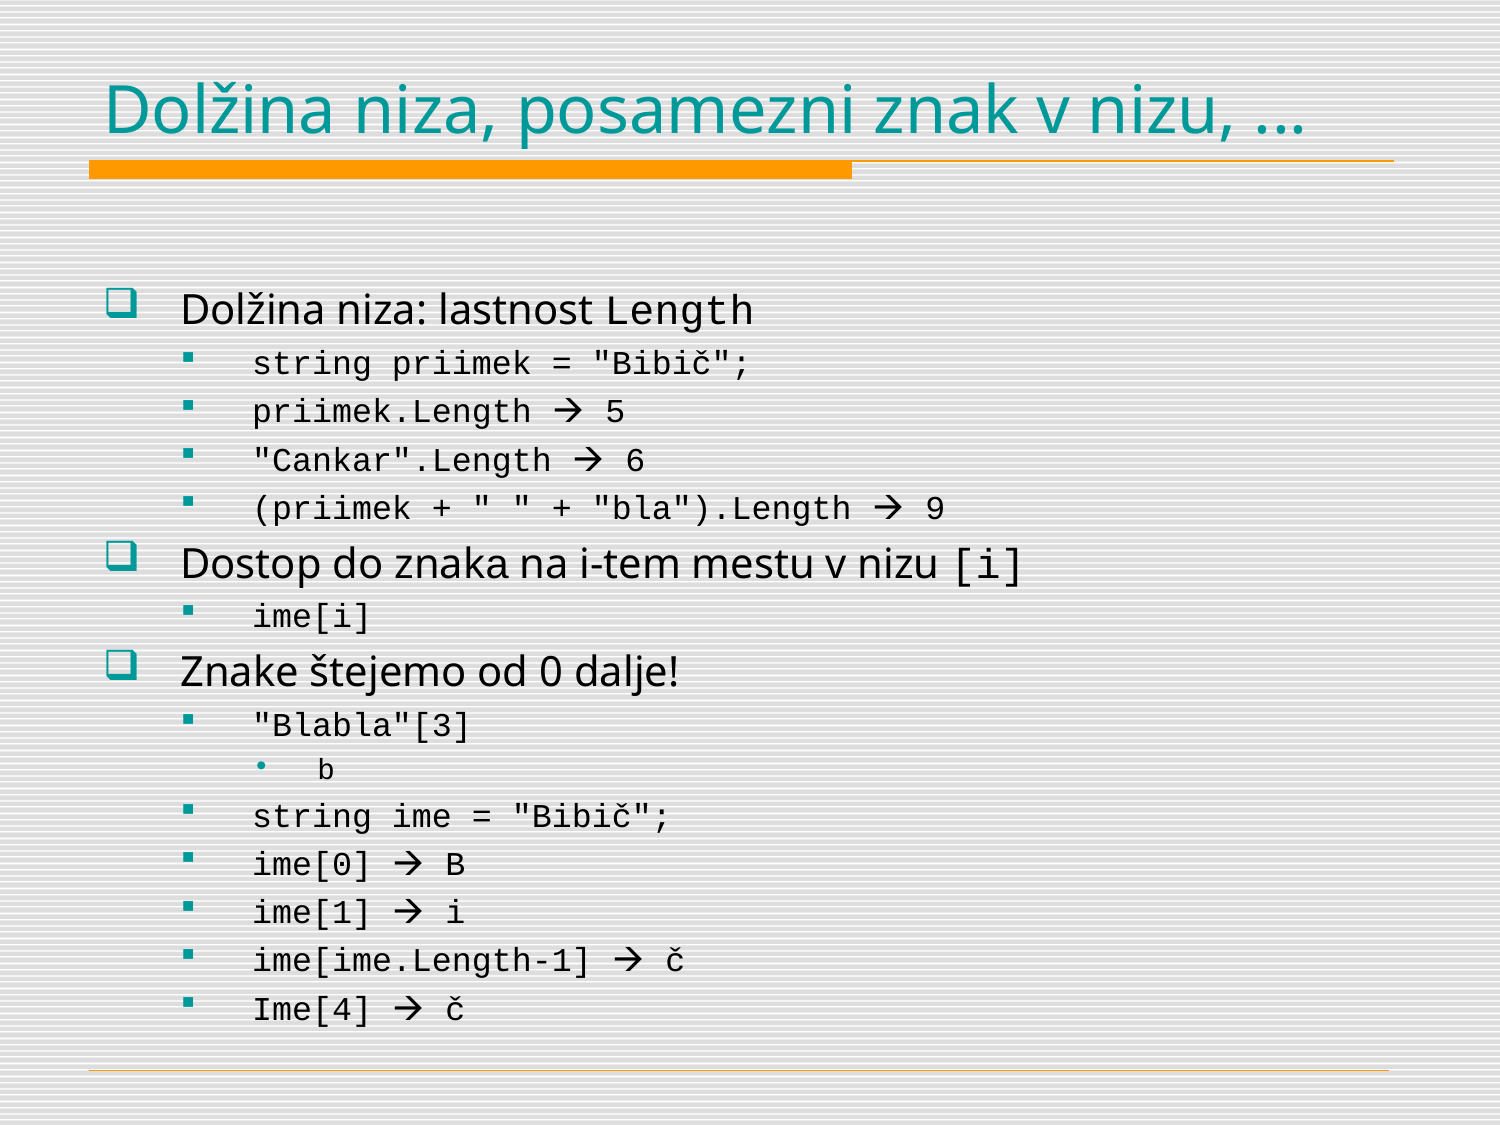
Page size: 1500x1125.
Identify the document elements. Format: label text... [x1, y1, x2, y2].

list Dolžina niza: lastnost Length string priimek = "Bibič"; priimek.Length  5 "Cankar".Length  6 (priimek + " " + "bla").Length  9 Dostop do znaka na i-tem mestu v nizu [i] ime[i] Znake štejemo od 0 dalje! "Blabla"[3] b string ime = "Bibič"; ime[0]  B ime[1]  i ime[ime.Length-1]  č Ime[4]  č [88, 220, 1401, 1059]
title Dolžina niza, posamezni znak v nizu, ... [88, 42, 1401, 155]
picture [0, 0, 1500, 1125]
